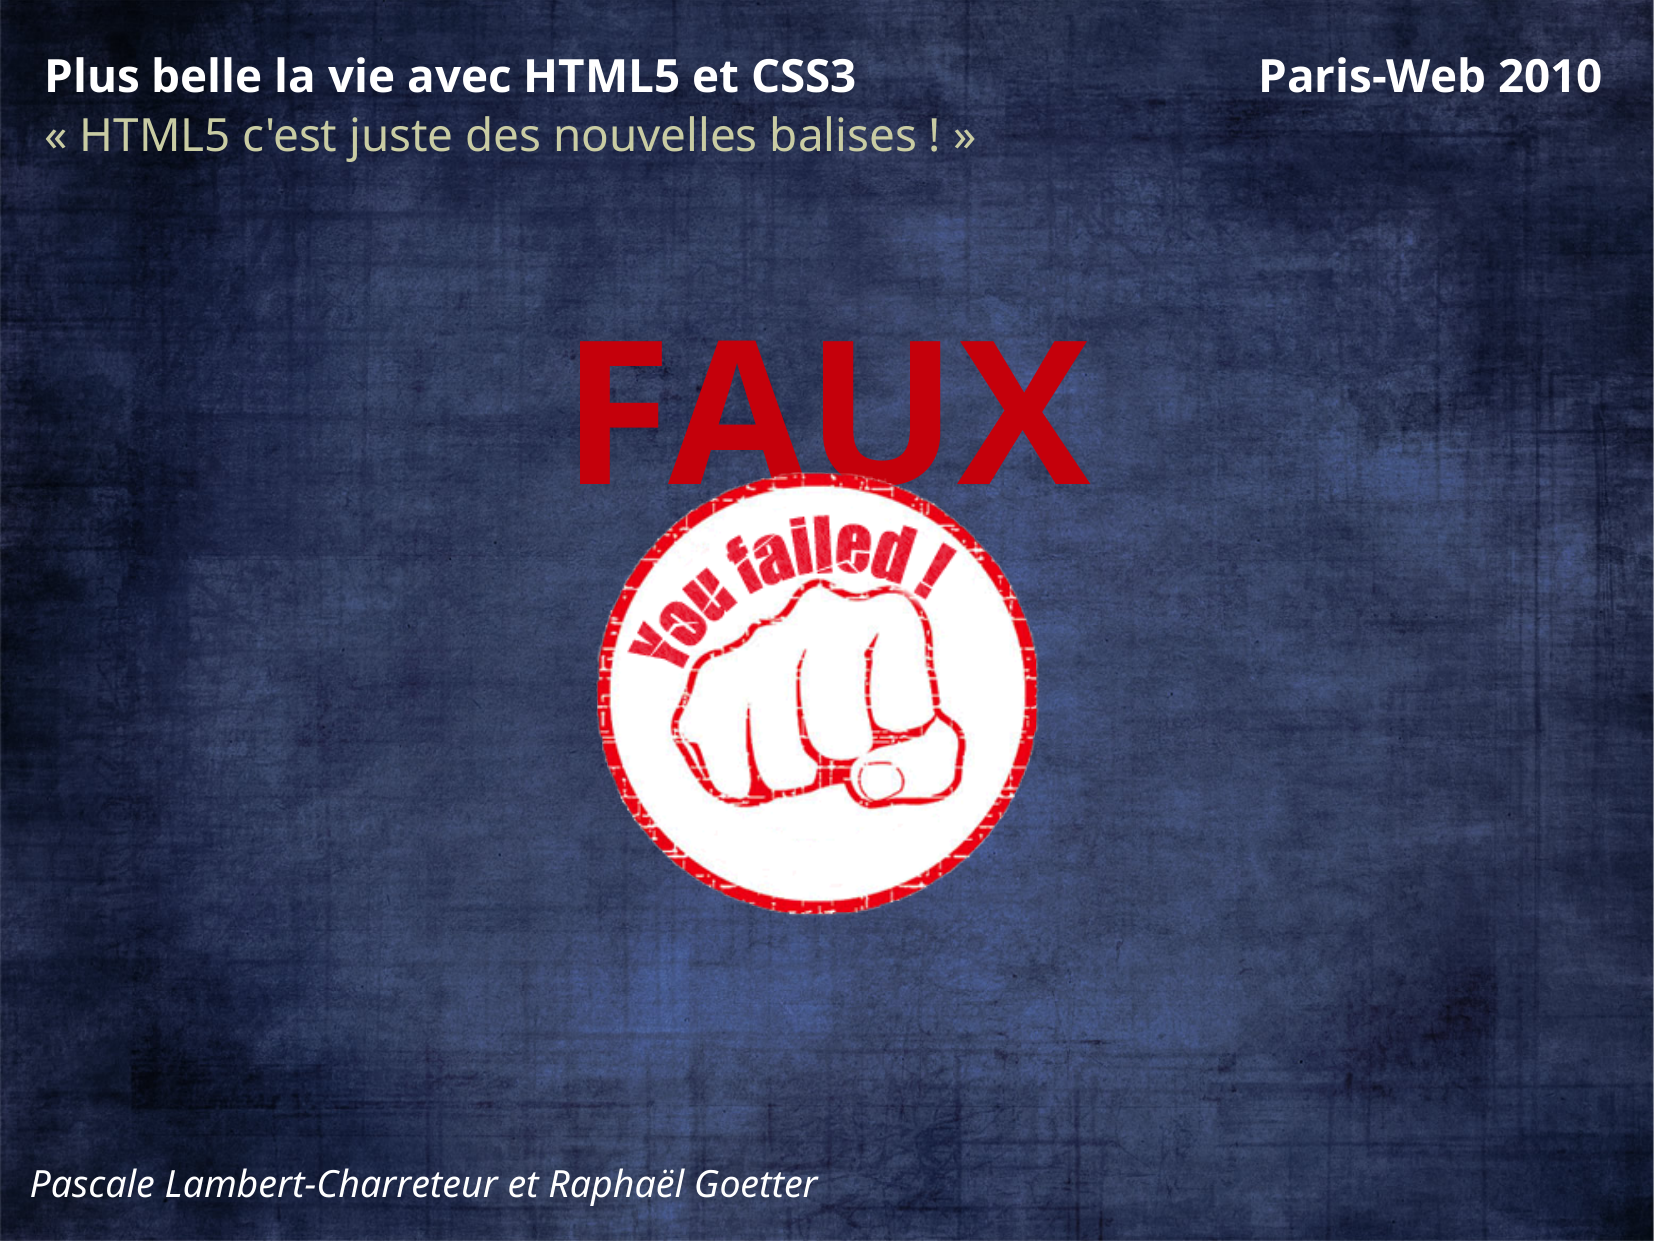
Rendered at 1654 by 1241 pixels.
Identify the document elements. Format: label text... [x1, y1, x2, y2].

text_box Plus belle la vie avec HTML5 et CSS3 [29, 29, 1063, 88]
text_box Pascale Lambert-Charreteur et Raphaël Goetter [29, 1157, 1329, 1201]
text_box FAUX ! [501, 236, 1152, 478]
picture [0, 0, 1654, 1241]
text_box « HTML5 c'est juste des nouvelles balises ! » [29, 88, 1447, 156]
